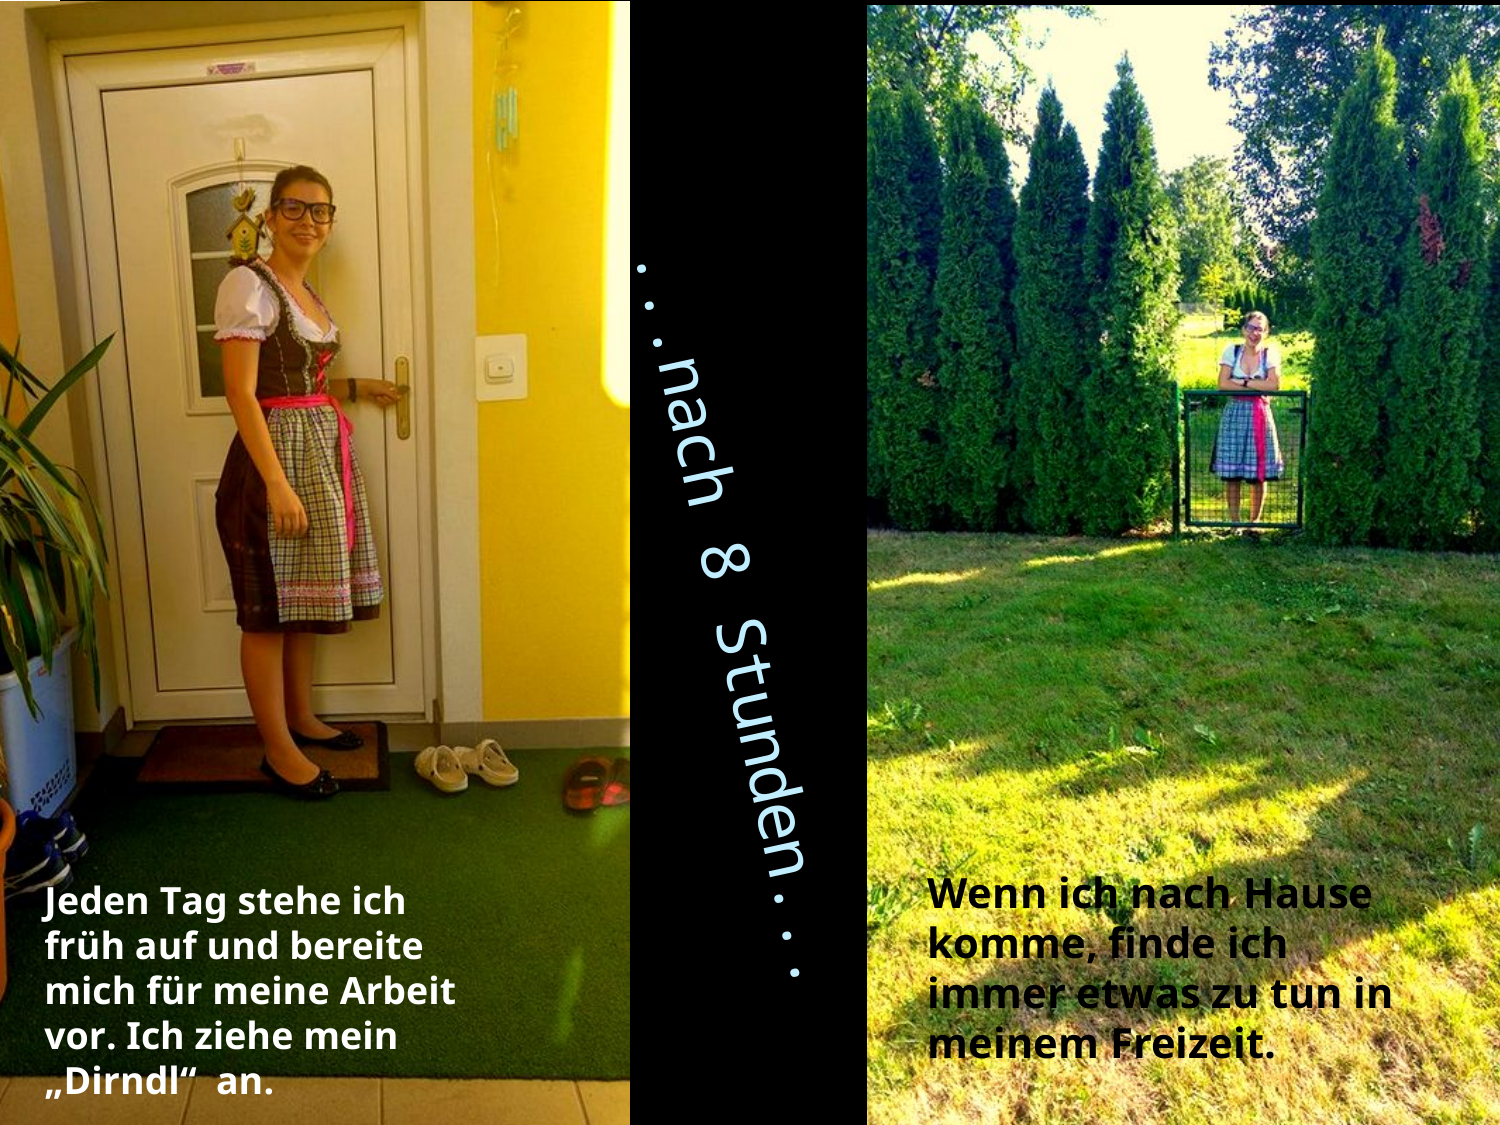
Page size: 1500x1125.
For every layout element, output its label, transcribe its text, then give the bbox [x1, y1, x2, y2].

picture [0, 1, 630, 1125]
title ...nach 8 Stunden... [571, 0, 867, 1125]
text_box Wenn ich nach Hause komme, finde ich immer etwas zu tun in meinem Freizeit. [912, 859, 1445, 1077]
text_box Jeden Tag stehe ich früh auf und bereite mich für meine Arbeit vor. Ich ziehe mein „Dirndl“ an. [29, 869, 502, 1067]
picture [867, 5, 1500, 1125]
